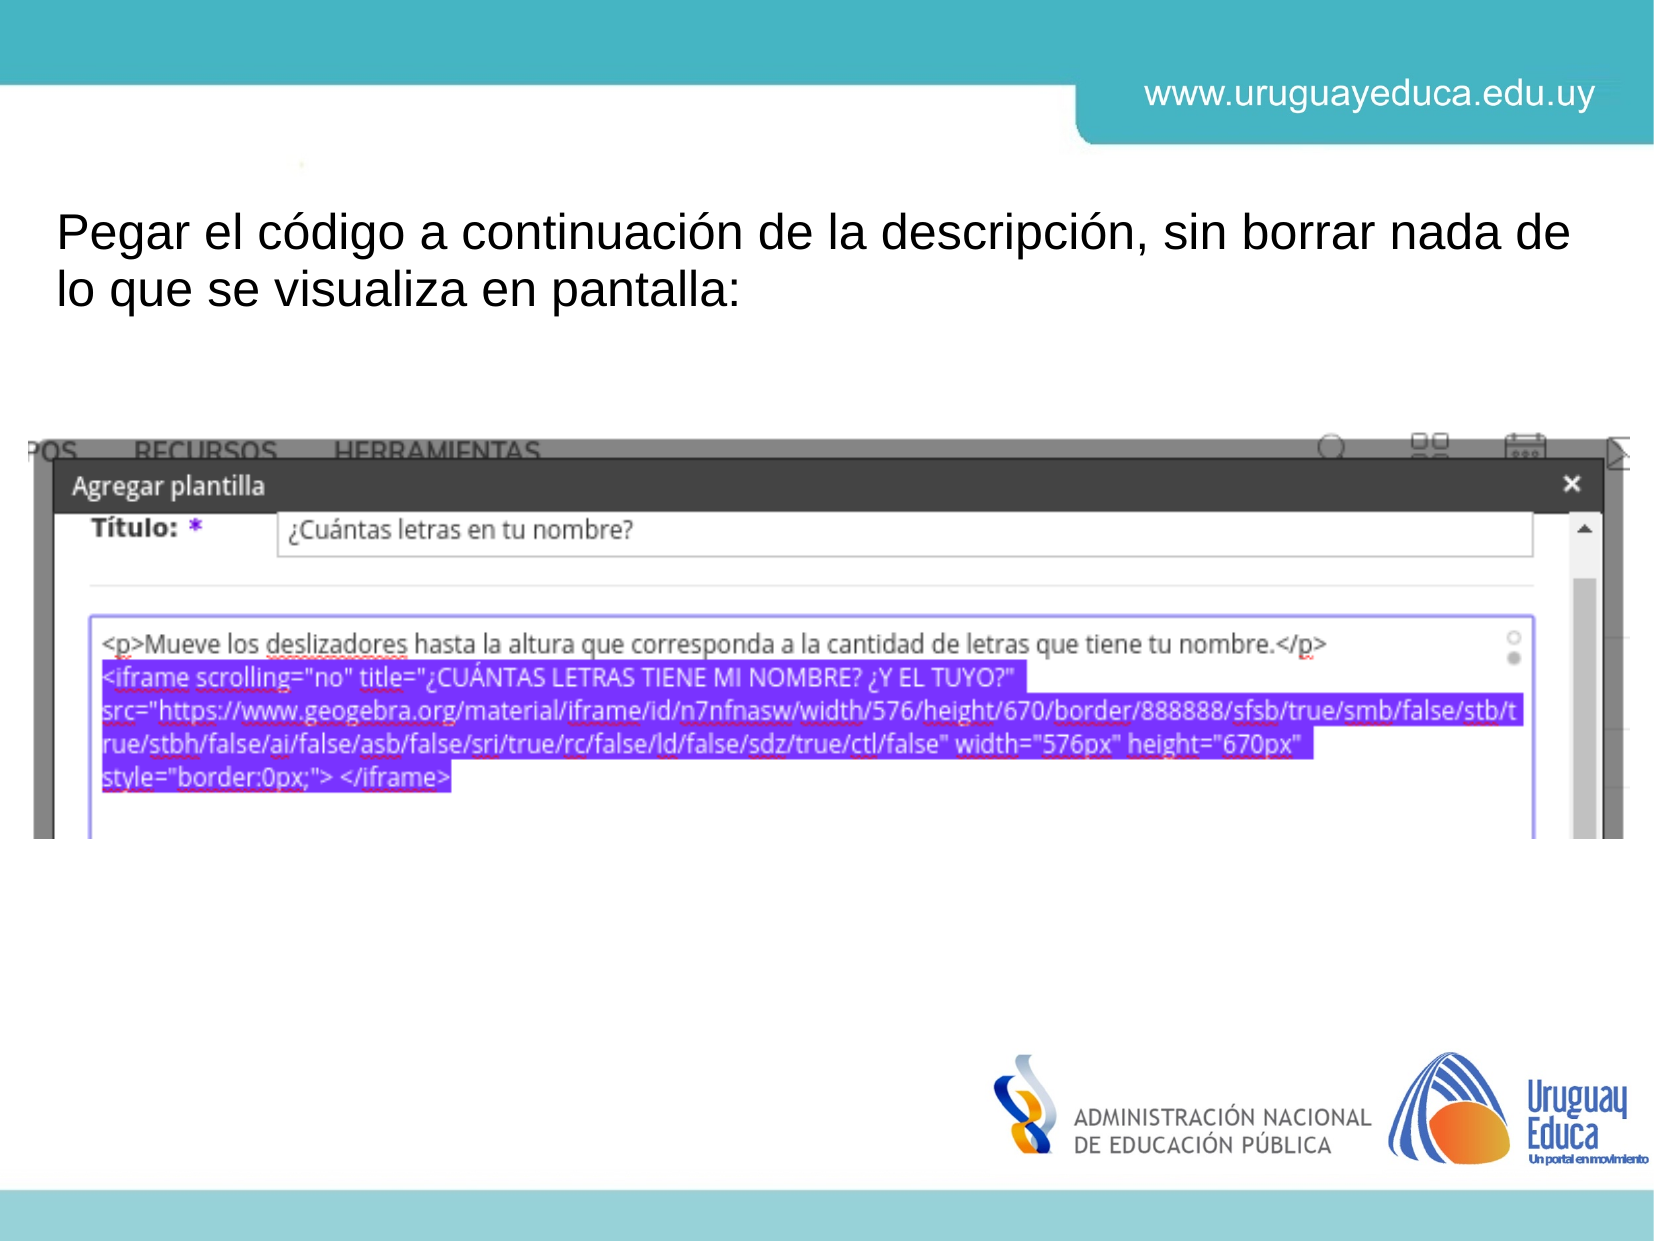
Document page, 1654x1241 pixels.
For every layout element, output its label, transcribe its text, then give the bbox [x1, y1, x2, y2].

title Pegar el código a continuación de la descripción, sin borrar nada de lo que se visualiza en pantalla: [56, 13, 1598, 425]
picture [0, 0, 1654, 1241]
